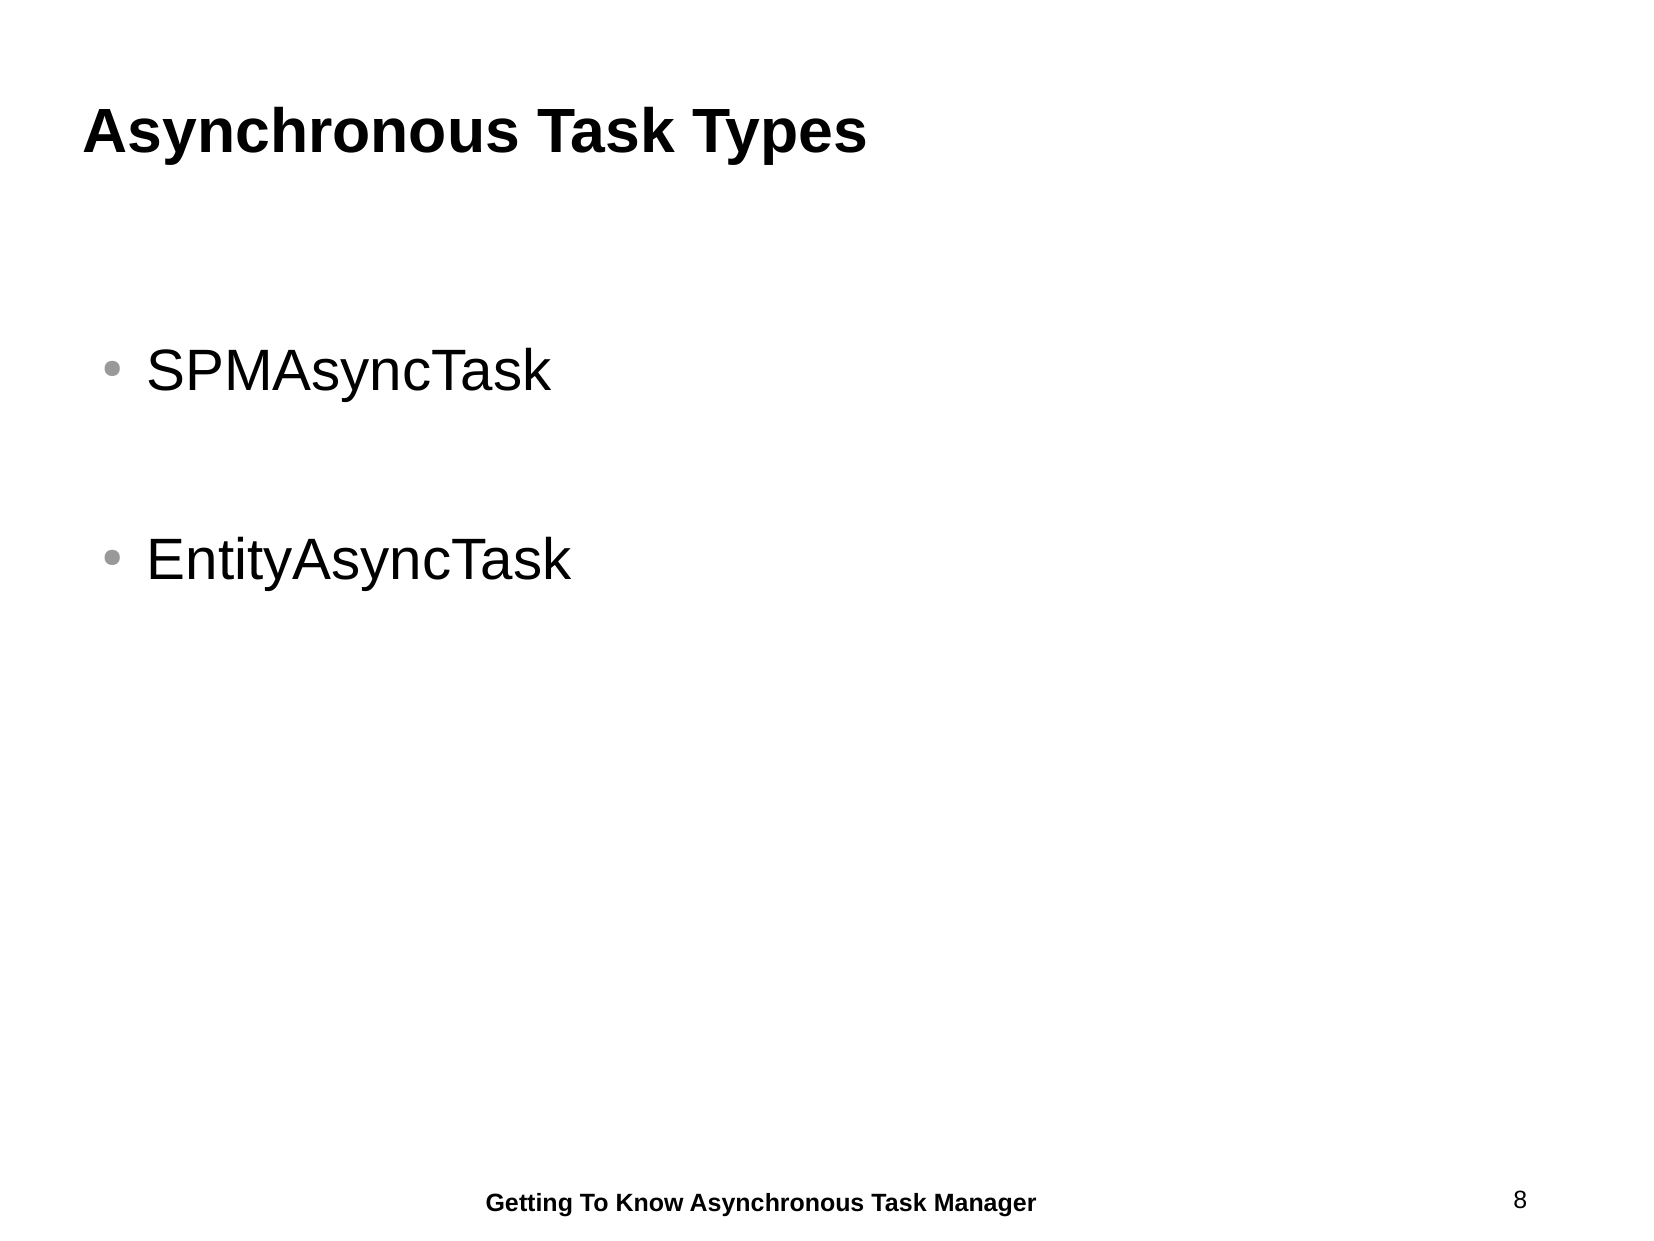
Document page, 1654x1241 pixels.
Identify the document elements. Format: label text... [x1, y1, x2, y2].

title Asynchronous Task Types [82, 37, 1303, 226]
list SPMAsyncTask EntityAsyncTask [86, 337, 1576, 687]
